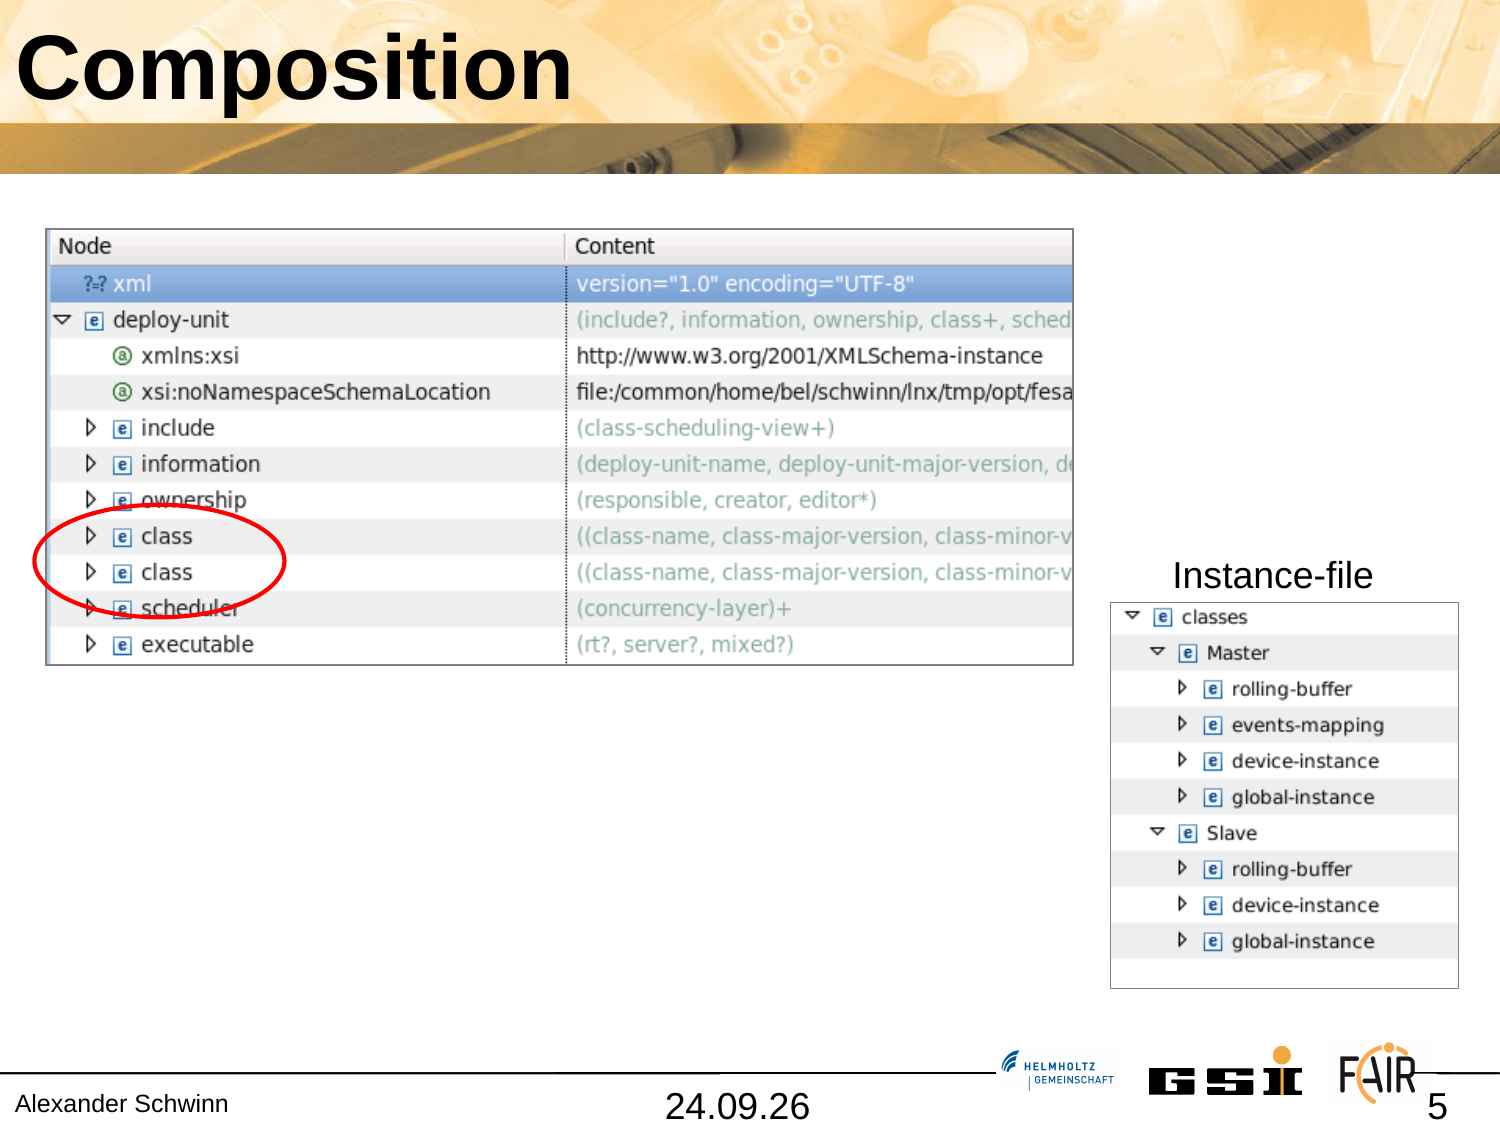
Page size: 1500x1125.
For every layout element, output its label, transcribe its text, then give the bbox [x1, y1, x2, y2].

picture [1328, 1034, 1439, 1106]
text_box Instance-file [1157, 543, 1389, 604]
picture [46, 507, 282, 615]
picture [0, 126, 1500, 175]
picture [1149, 1046, 1302, 1095]
picture [46, 229, 1073, 665]
title Composition [0, 0, 1500, 126]
picture [1110, 602, 1459, 989]
picture [1433, 1096, 1439, 1104]
picture [996, 1046, 1121, 1095]
